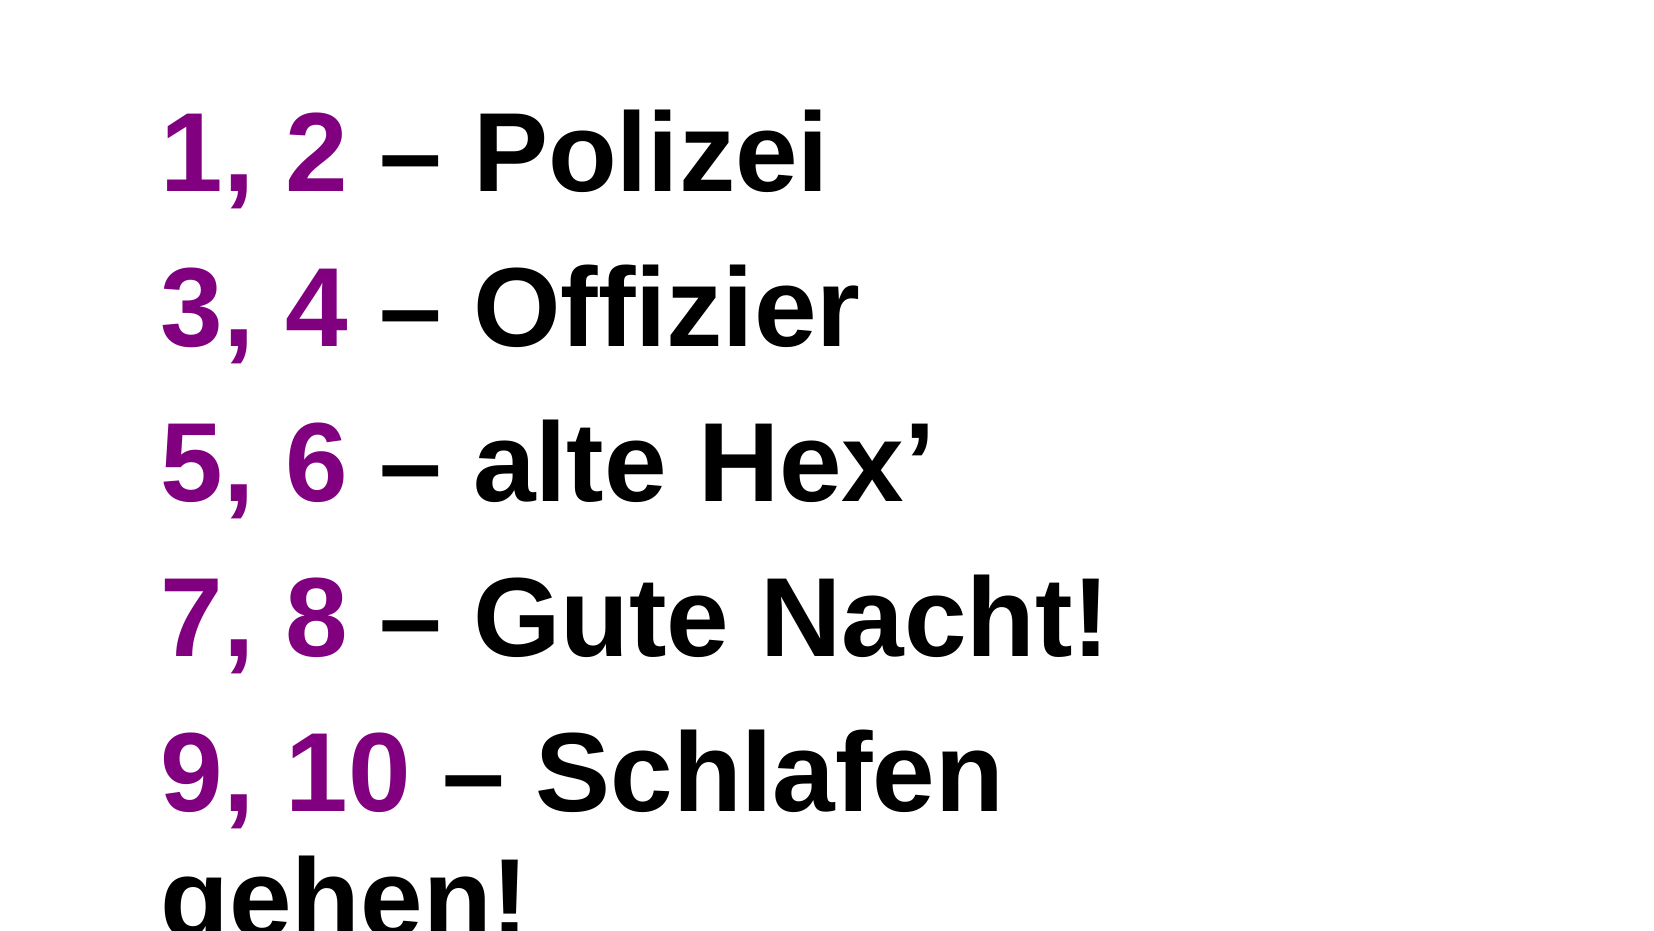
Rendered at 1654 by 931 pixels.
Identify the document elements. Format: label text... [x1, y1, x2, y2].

list 1, 2 – Polizei 3, 4 – Offizier 5, 6 – alte Hex’ 7, 8 – Gute Nacht! 9, 10 – Schlafen gehen! [90, 90, 1396, 826]
